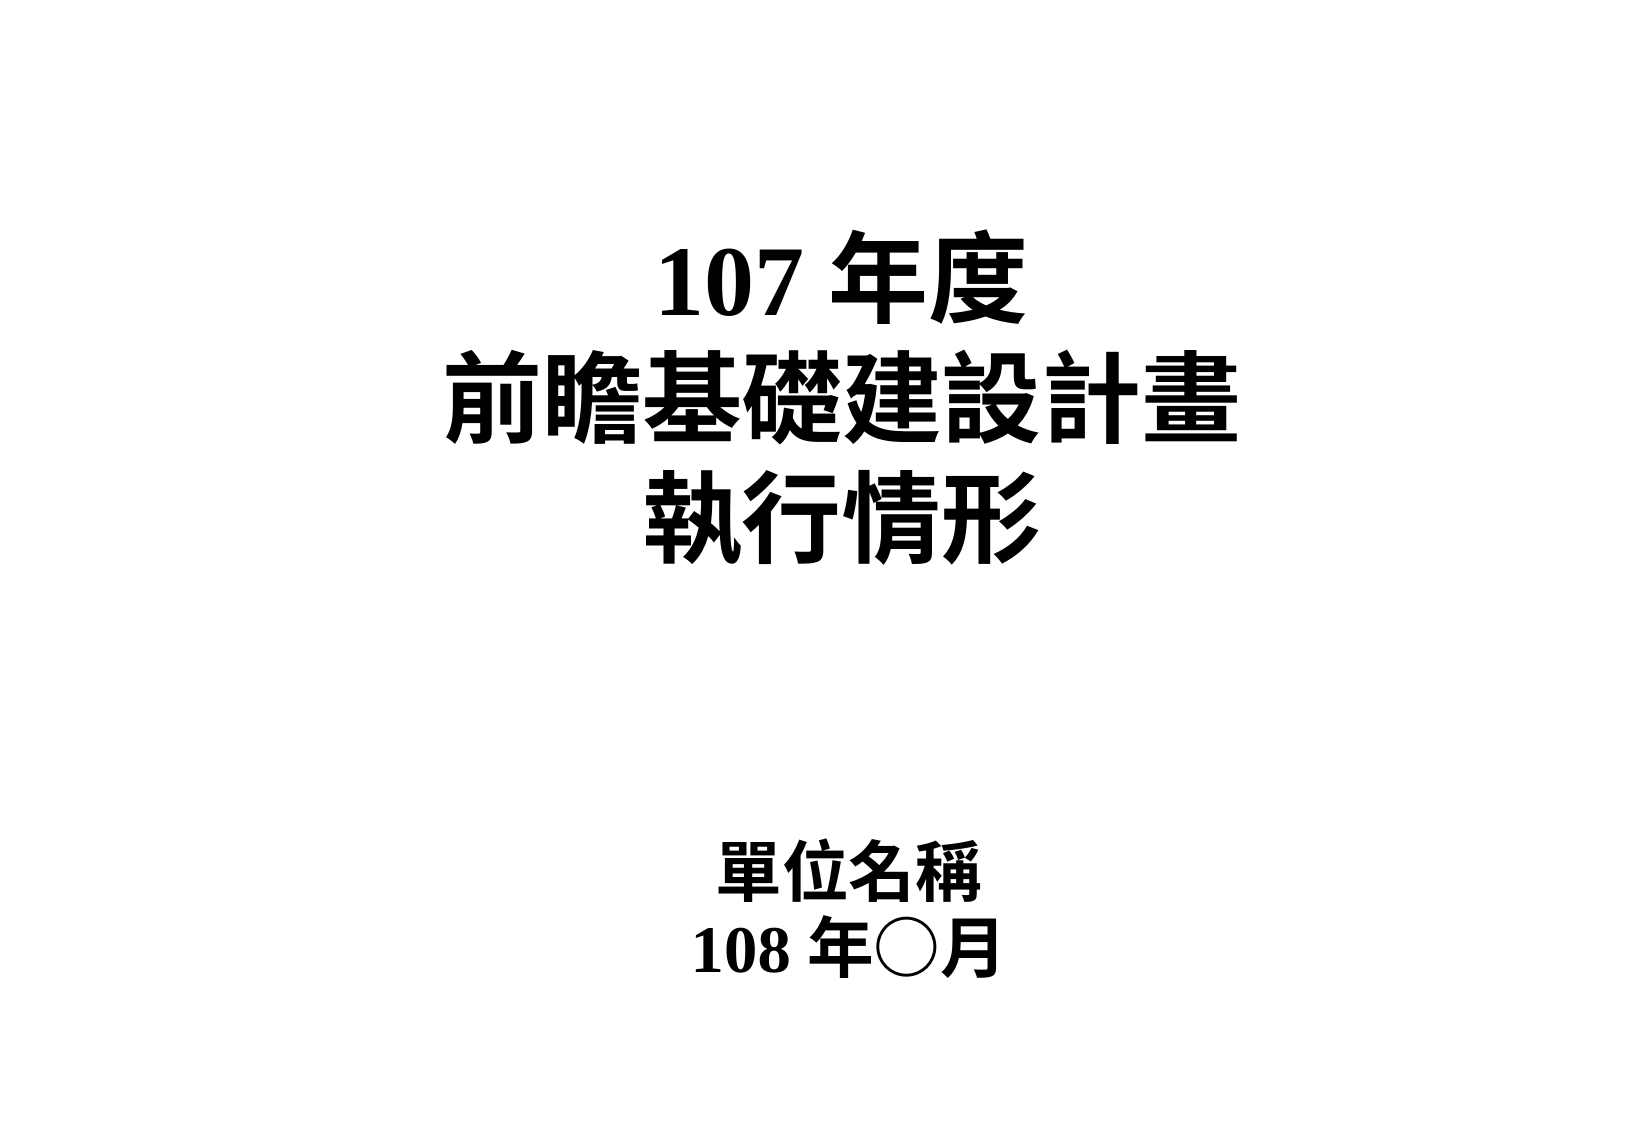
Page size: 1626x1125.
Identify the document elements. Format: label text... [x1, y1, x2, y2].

list 單位名稱 108年○月 [410, 834, 1274, 1024]
title 107年度 前瞻基礎建設計畫 執行情形 [245, 208, 1439, 497]
